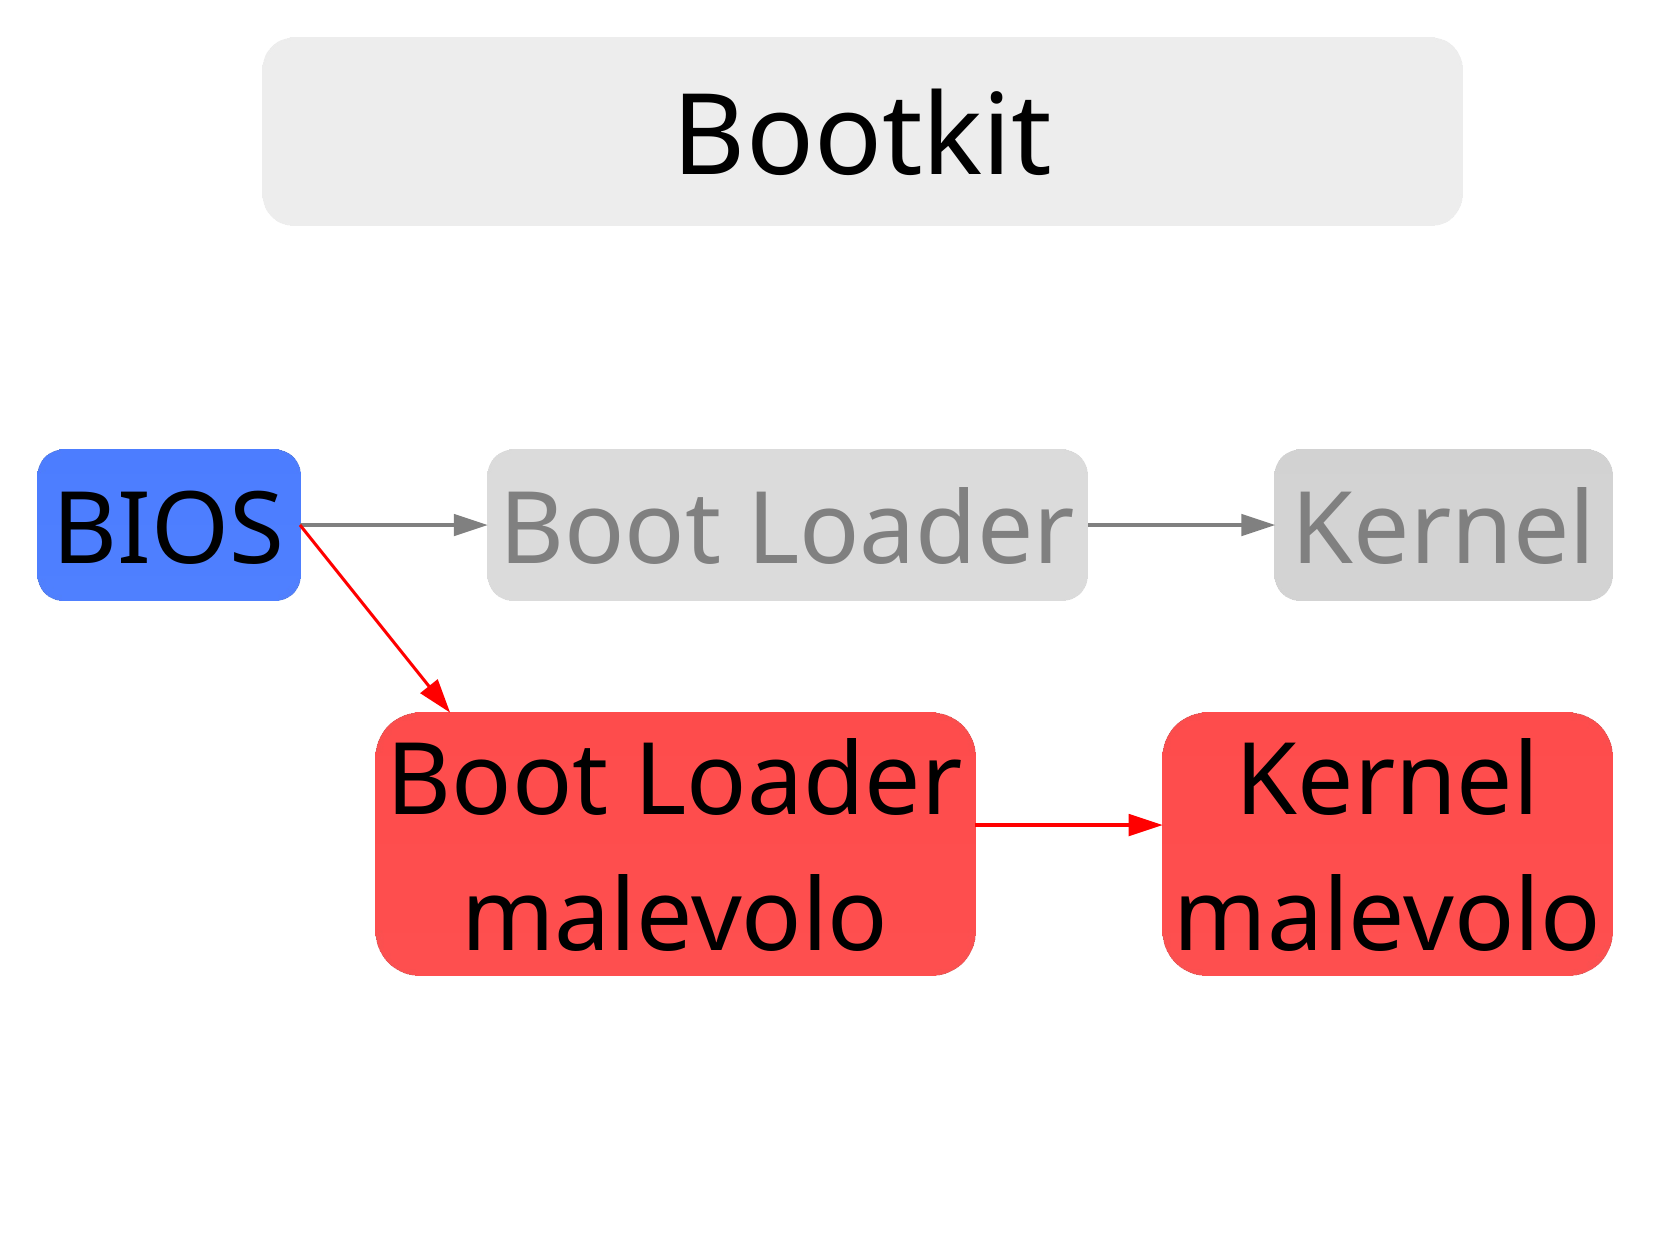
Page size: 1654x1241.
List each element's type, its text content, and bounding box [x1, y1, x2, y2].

text_box Boot Loader malevolo [400, 712, 942, 721]
text_box Boot Loader [507, 449, 1072, 454]
text_box Kernel malevolo [1187, 712, 1592, 722]
text_box BIOS [53, 449, 285, 455]
text_box Kernel [1286, 449, 1596, 456]
text_box Bootkit [279, 37, 1449, 46]
